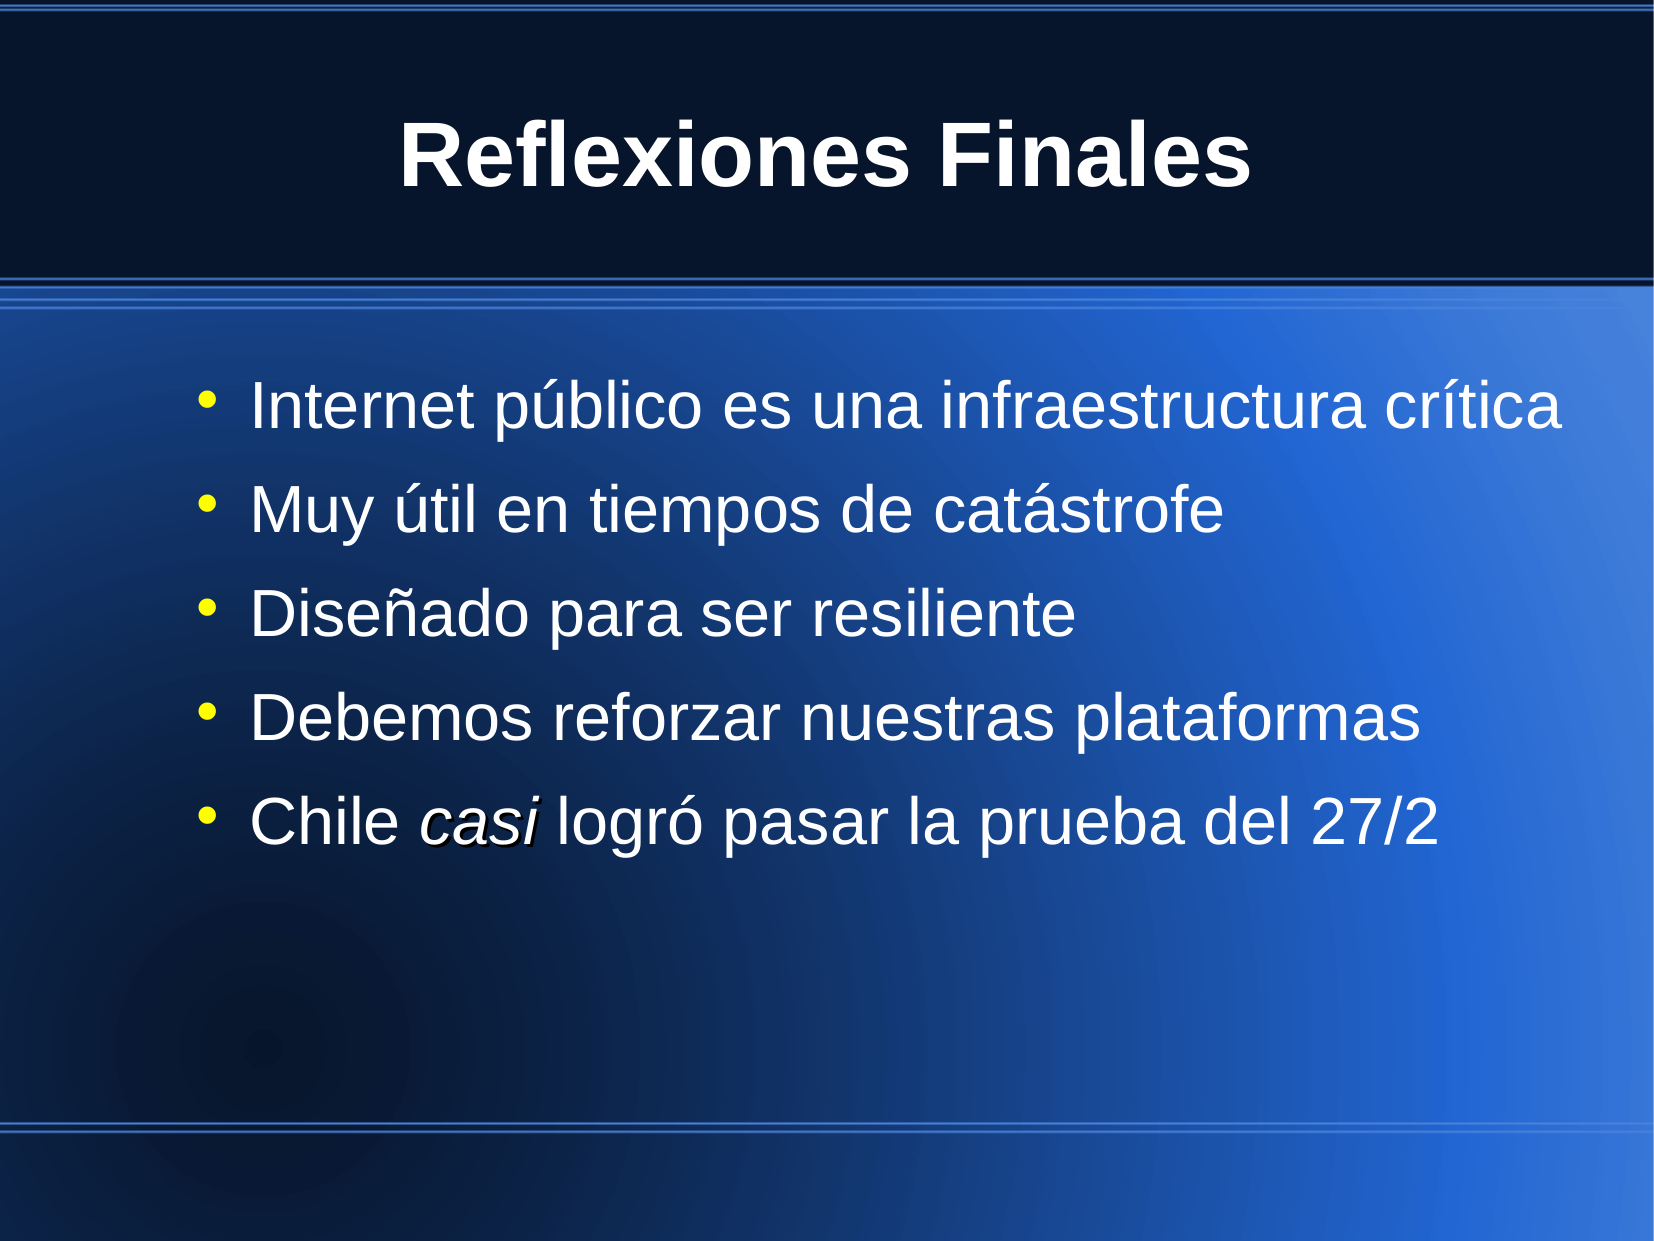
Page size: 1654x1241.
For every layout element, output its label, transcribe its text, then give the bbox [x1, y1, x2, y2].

list Internet público es una infraestructura crítica Muy útil en tiempos de catástrofe Diseñado para ser resiliente Debemos reforzar nuestras plataformas Chile casi logró pasar la prueba del 27/2 [178, 364, 1570, 1147]
title Reflexiones Finales [82, 49, 1571, 257]
picture [0, 0, 1654, 1241]
